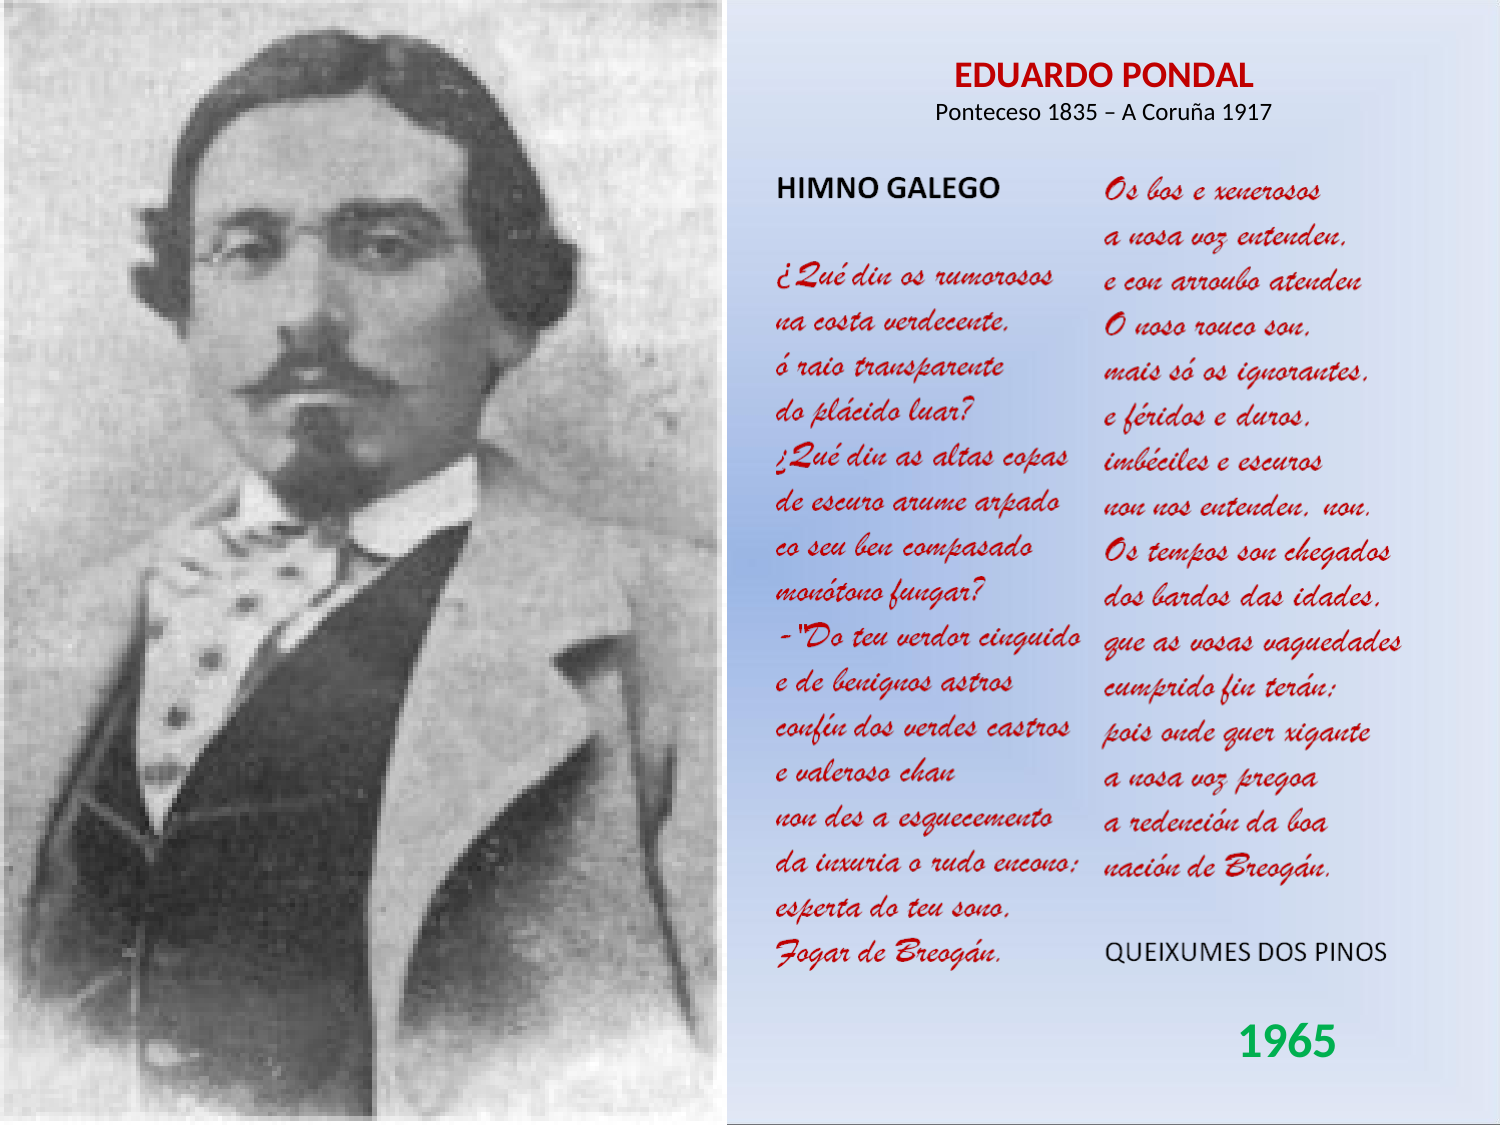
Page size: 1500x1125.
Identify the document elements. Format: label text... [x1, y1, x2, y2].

text_box 1965 [1222, 999, 1424, 1075]
picture [0, 0, 1500, 1125]
text_box EDUARDO PONDAL Ponteceso 1835 – A Coruña 1917 [868, 42, 1341, 134]
